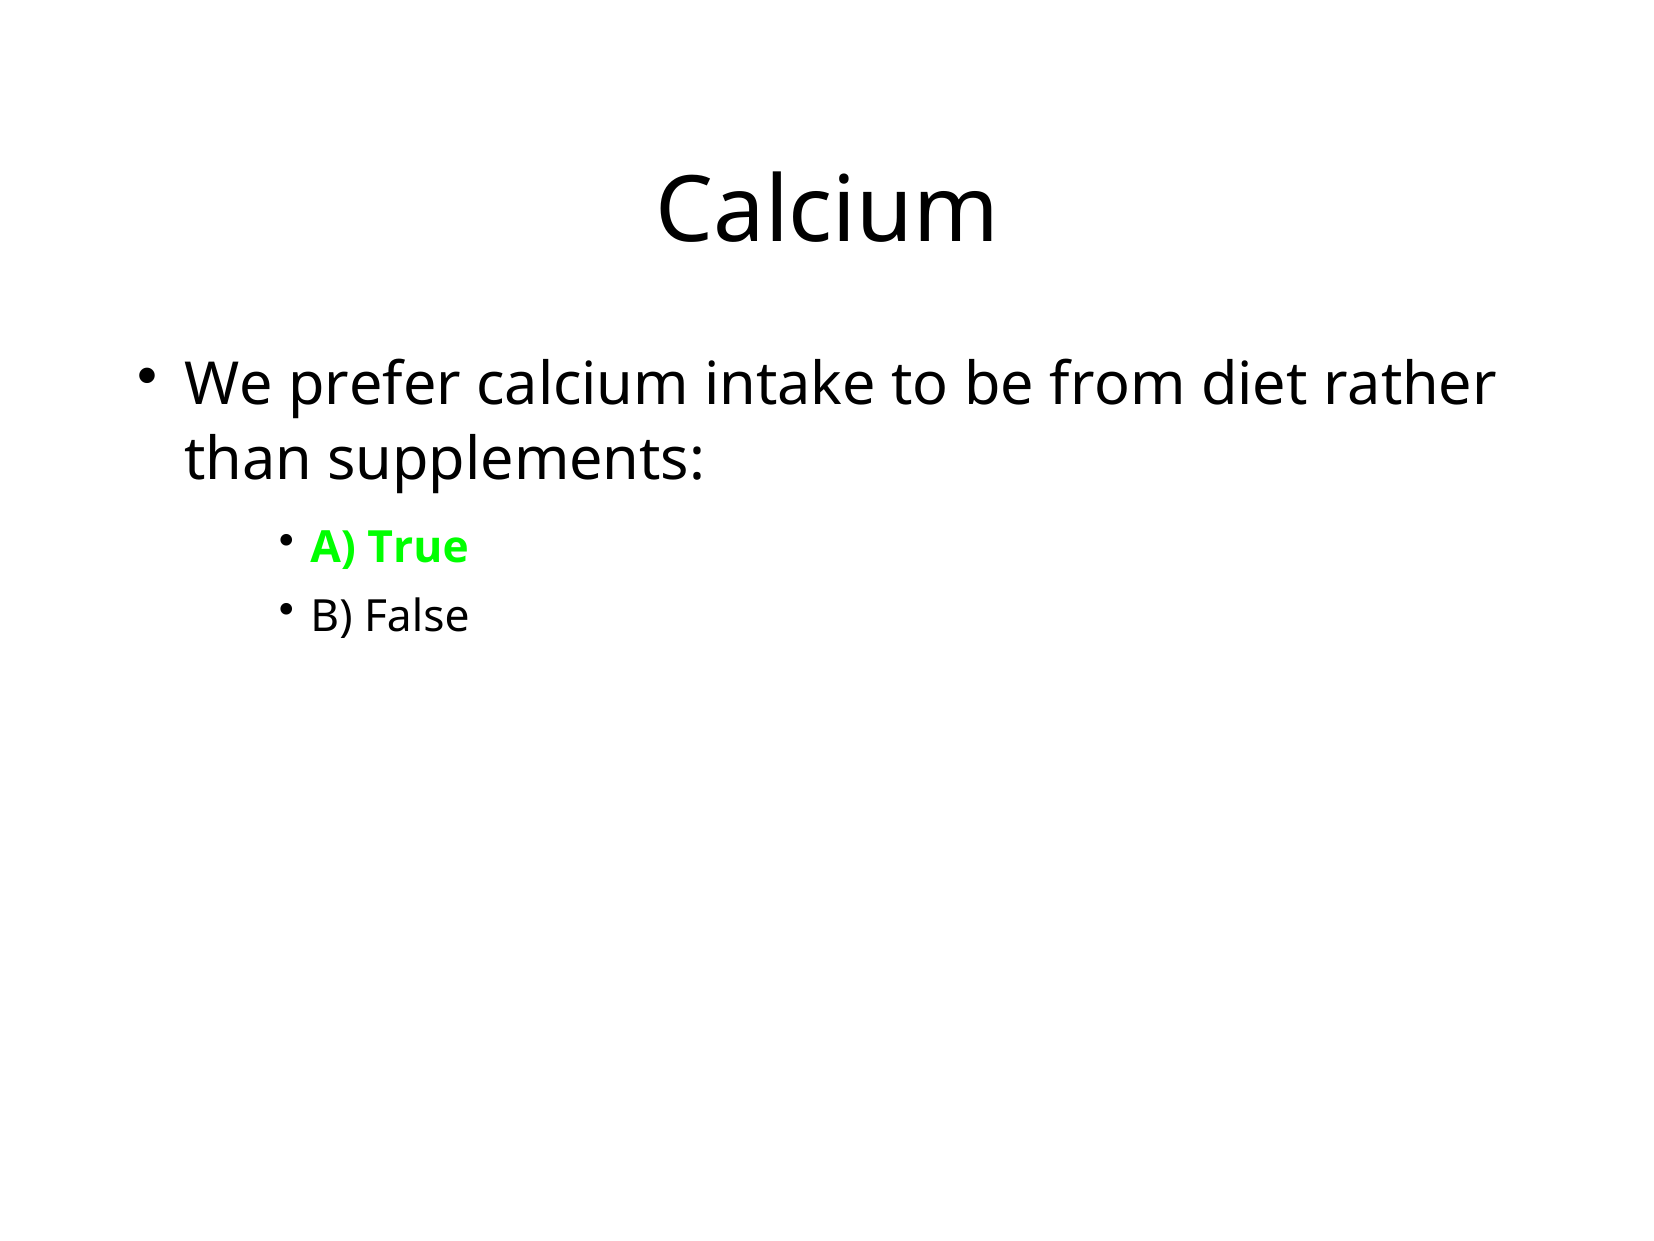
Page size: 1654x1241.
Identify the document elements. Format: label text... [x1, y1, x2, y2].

list We prefer calcium intake to be from diet rather than supplements: A) True B) False [121, 344, 1534, 646]
title Calcium [121, 155, 1534, 258]
